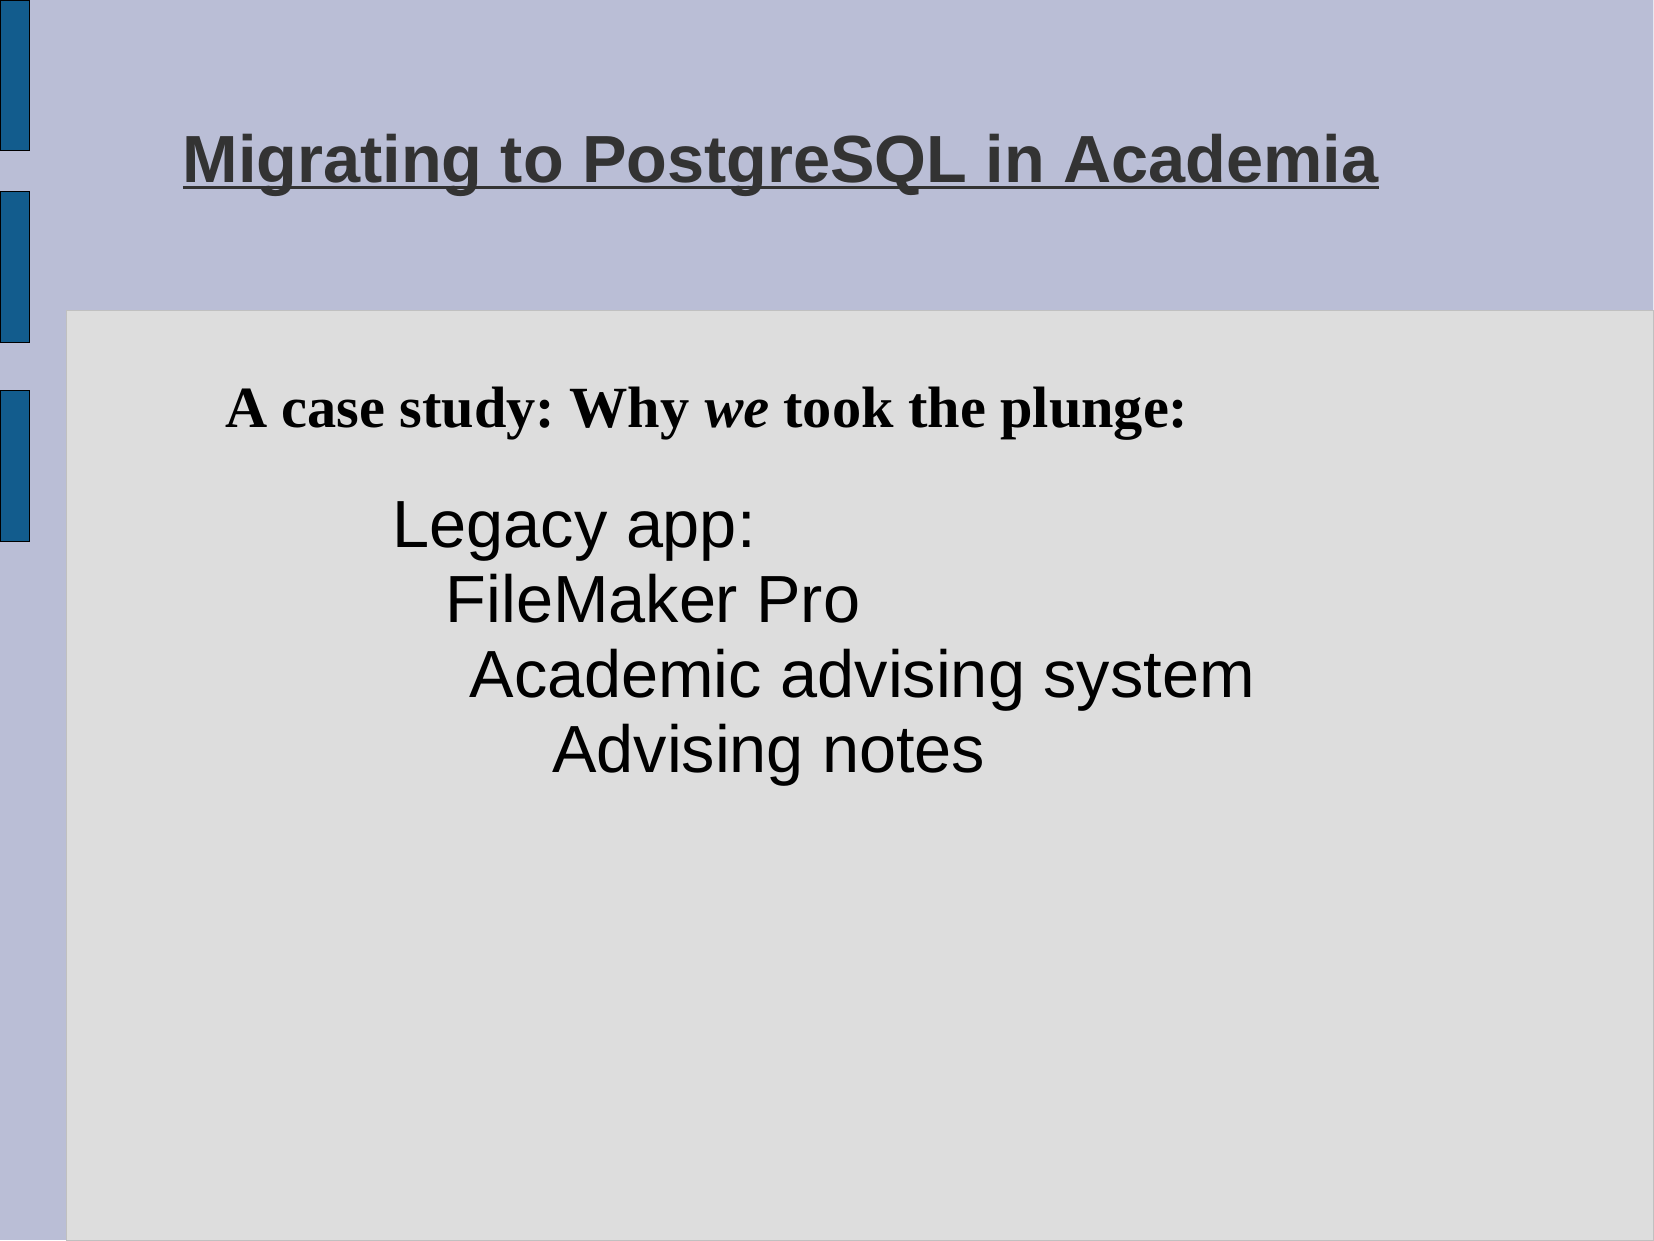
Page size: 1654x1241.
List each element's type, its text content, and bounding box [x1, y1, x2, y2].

text_box A case study: Why we took the plunge: [225, 375, 1388, 441]
title Migrating to PostgreSQL in Academia [75, 55, 1488, 263]
text_box Legacy app: FileMaker Pro Academic advising system Advising notes [375, 487, 1388, 787]
